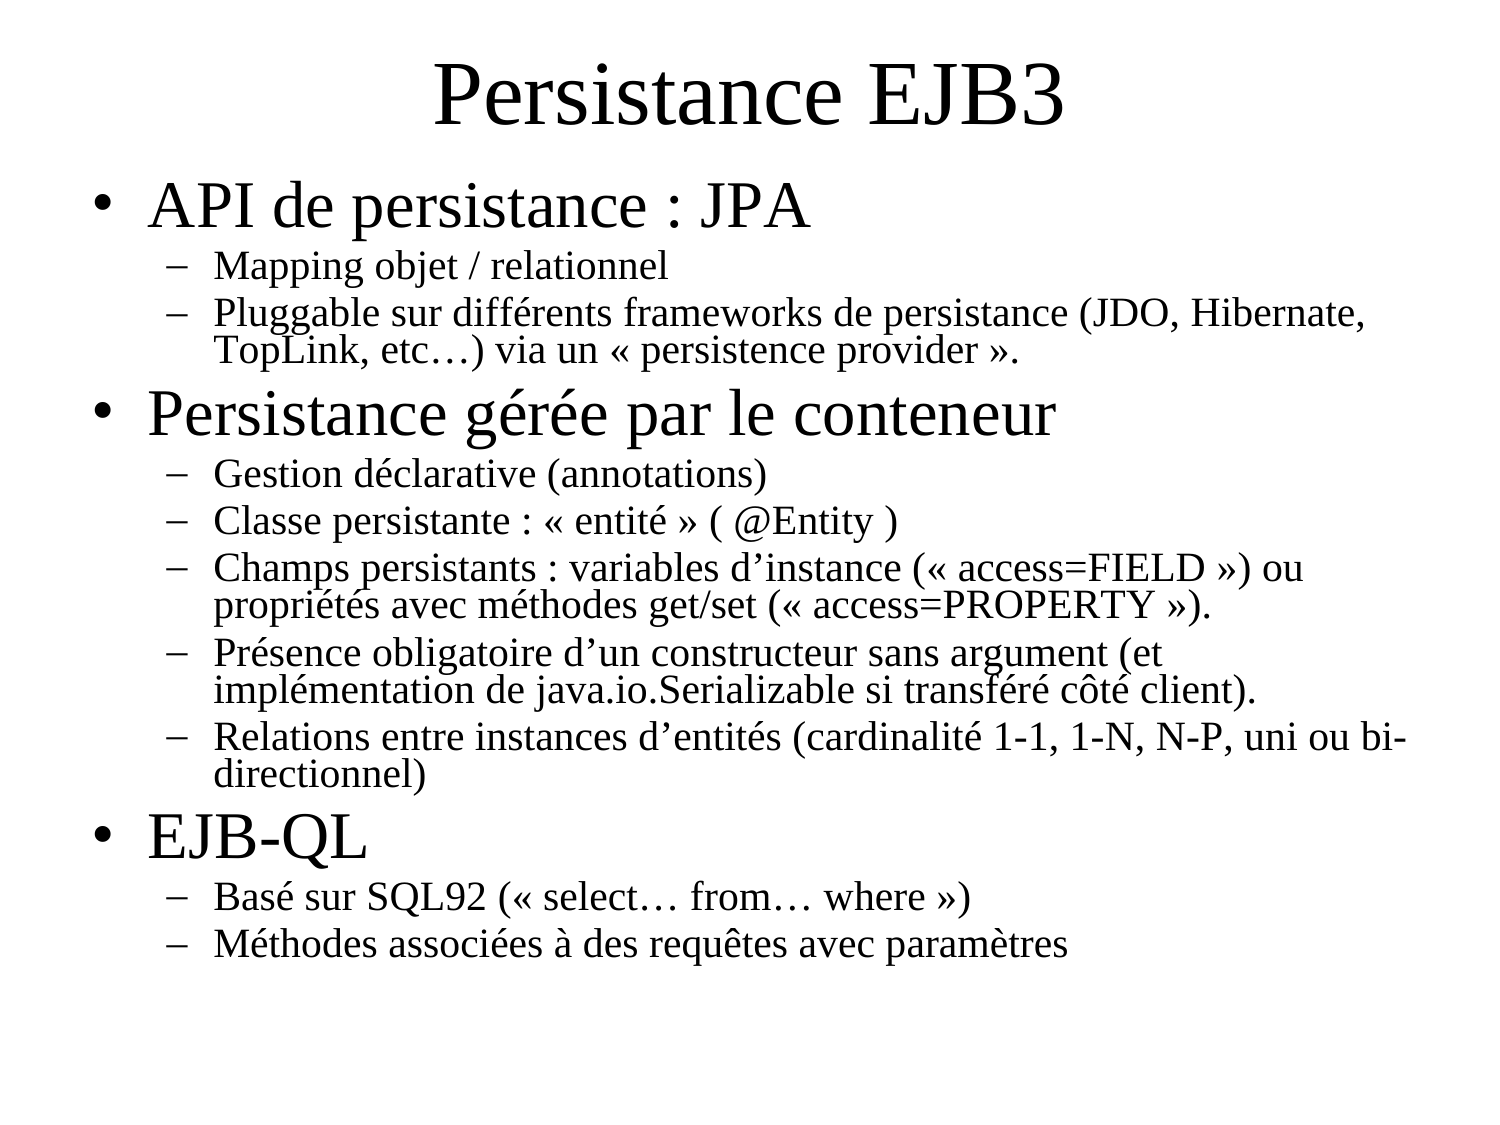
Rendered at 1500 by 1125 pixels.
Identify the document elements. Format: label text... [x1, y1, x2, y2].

list API de persistance : JPA Mapping objet / relationnel Pluggable sur différents frameworks de persistance (JDO, Hibernate, TopLink, etc…) via un « persistence provider ». Persistance gérée par le conteneur Gestion déclarative (annotations) Classe persistante : « entité » ( @Entity ) Champs persistants : variables d’instance (« access=FIELD ») ou propriétés avec méthodes get/set (« access=PROPERTY »). Présence obligatoire d’un constructeur sans argument (et implémentation de java.io.Serializable si transféré côté client). Relations entre instances d’entités (cardinalité 1-1, 1-N, N-P, uni ou bi-directionnel) EJB-QL Basé sur SQL92 (« select… from… where ») Méthodes associées à des requêtes avec paramètres [76, 172, 1440, 1083]
title Persistance EJB3 [112, 0, 1388, 172]
